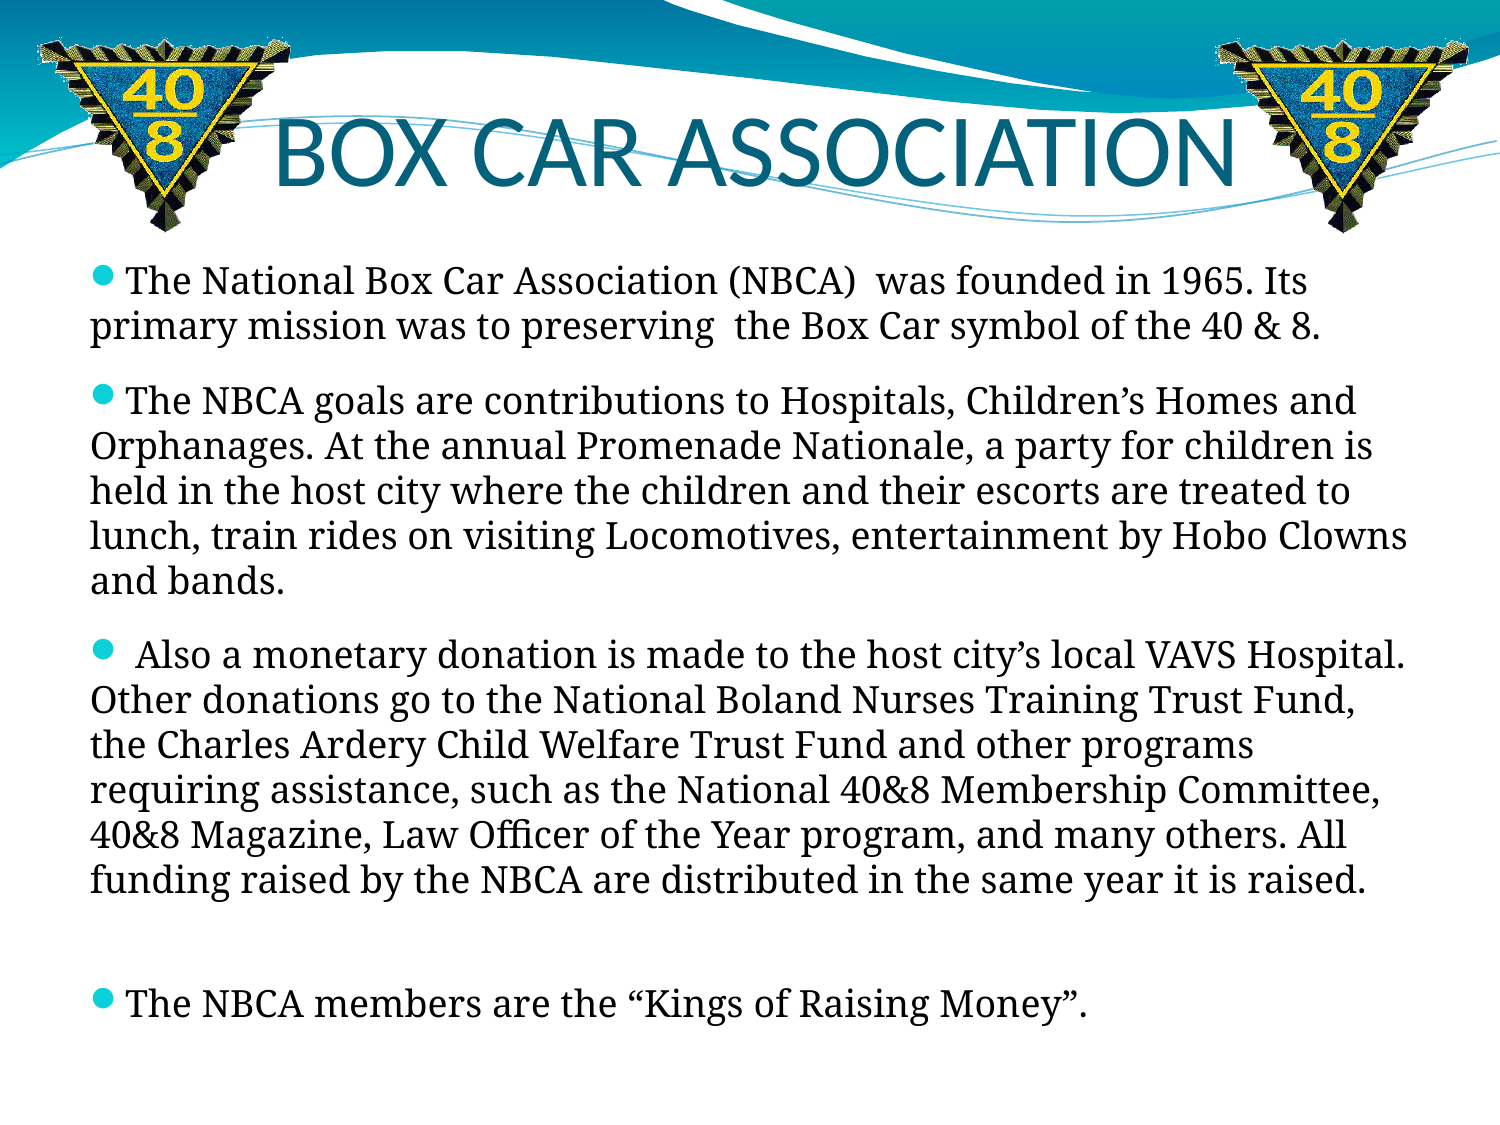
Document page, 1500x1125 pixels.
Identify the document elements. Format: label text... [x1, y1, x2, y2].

picture [1215, 38, 1469, 234]
title BOX CAR ASSOCIATION [291, 75, 1215, 204]
list The National Box Car Association (NBCA) was founded in 1965. Its primary mission was to preserving the Box Car symbol of the 40 & 8. The NBCA goals are contributions to Hospitals, Children’s Homes and Orphanages. At the annual Promenade Nationale, a party for children is held in the host city where the children and their escorts are treated to lunch, train rides on visiting Locomotives, entertainment by Hobo Clowns and bands. Also a monetary donation is made to the host city’s local VAVS Hospital. Other donations go to the National Boland Nurses Training Trust Fund, the Charles Ardery Child Welfare Trust Fund and other programs requiring assistance, such as the National 40&8 Membership Committee, 40&8 Magazine, Law Officer of the Year program, and many others. All funding raised by the NBCA are distributed in the same year it is raised. The NBCA members are the “Kings of Raising Money”. [75, 249, 1425, 1100]
picture [37, 40, 291, 233]
